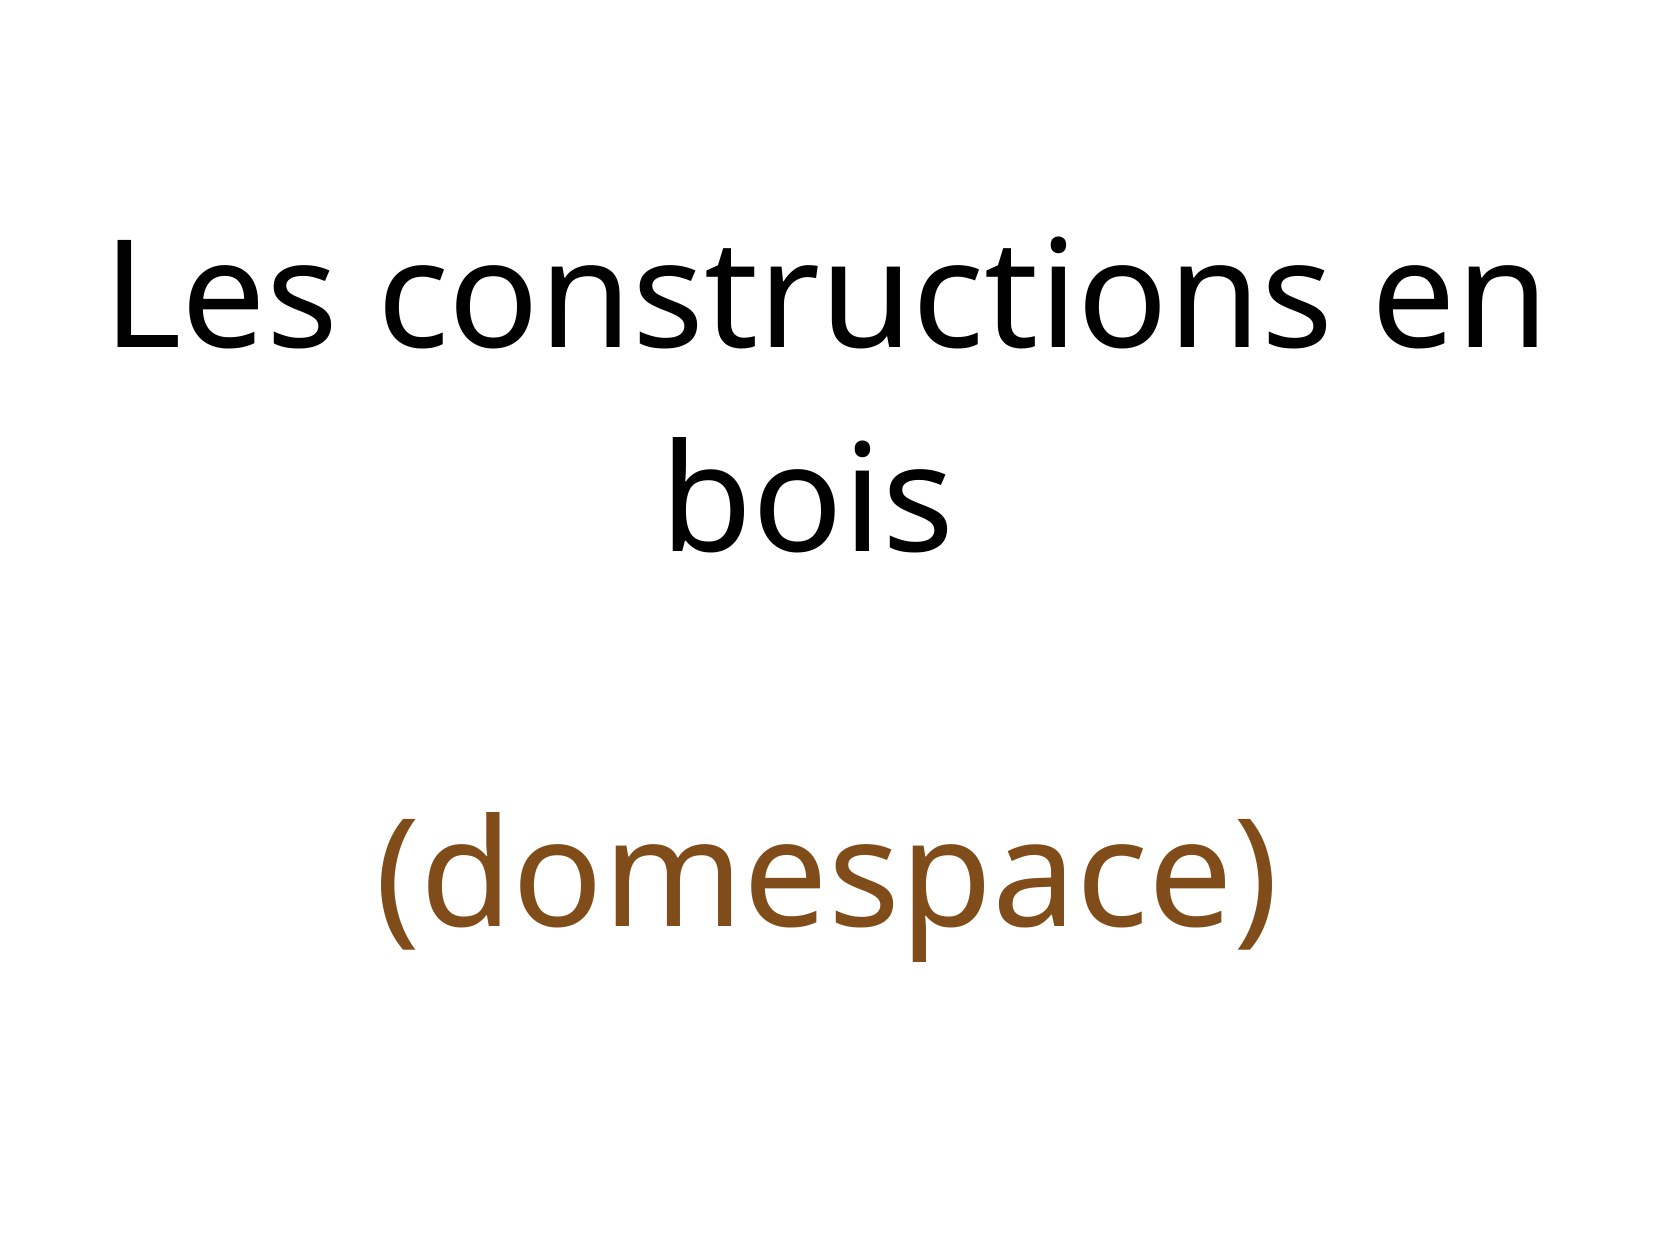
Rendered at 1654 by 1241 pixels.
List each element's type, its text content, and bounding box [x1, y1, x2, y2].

subtitle Les constructions en bois (domespace) [82, 56, 1571, 1102]
